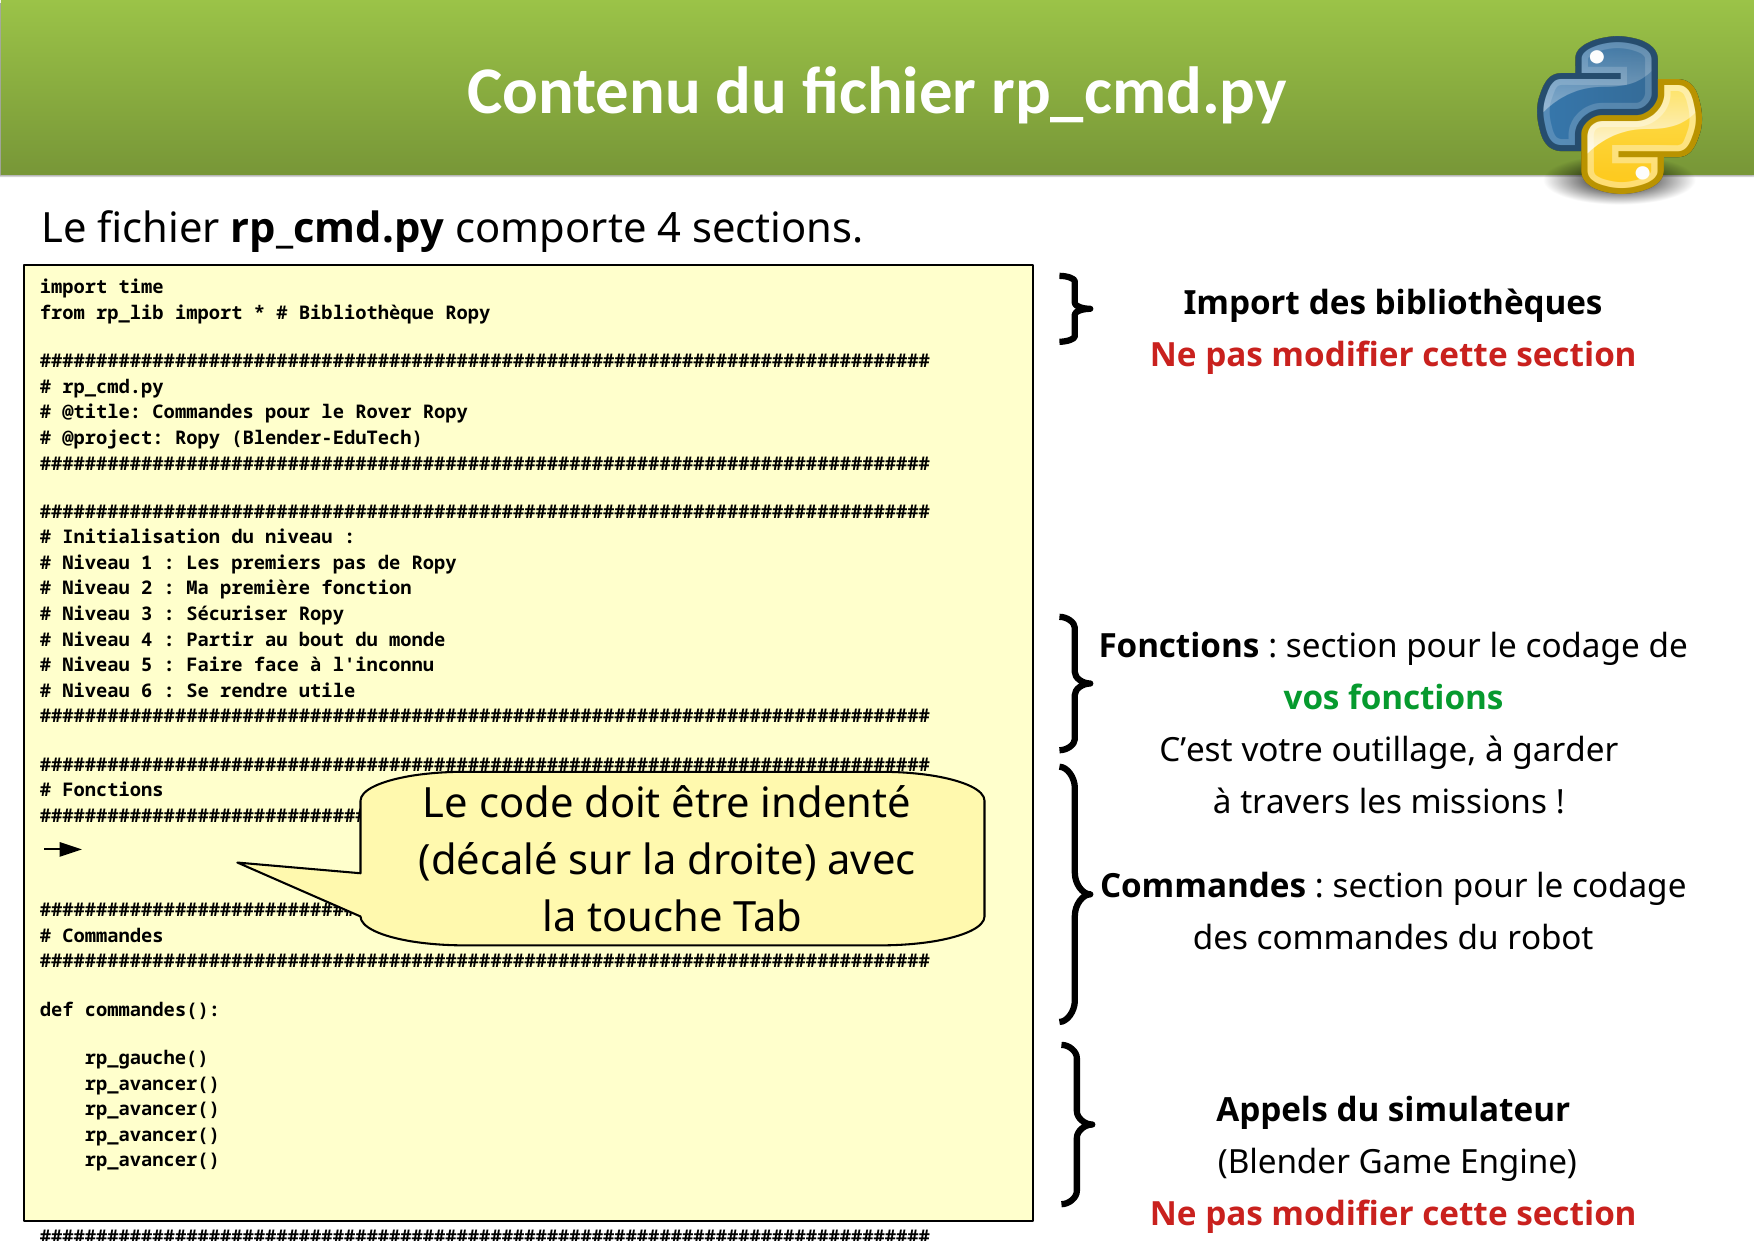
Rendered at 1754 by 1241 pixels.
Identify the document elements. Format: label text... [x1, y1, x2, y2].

text_box import time from rp_lib import * # Bibliothèque Ropy ############################################################################### # rp_cmd.py # @title: Commandes pour le Rover Ropy # @project: Ropy (Blender-EduTech) ############################################################################### ############################################################################### # Initialisation du niveau : # Niveau 1 : Les premiers pas de Ropy # Niveau 2 : Ma première fonction # Niveau 3 : Sécuriser Ropy # Niveau 4 : Partir au bout du monde # Niveau 5 : Faire face à l'inconnu # Niveau 6 : Se rendre utile ############################################################################### ############################################################################### # Fonctions ############################################################################### ############################################################################### # Commandes ############################################################################### def commandes(): rp_gauche() rp_avancer() rp_avancer() rp_avancer() rp_avancer() ############################################################################### # En: Externals calls << DONT CHANGE THIS SECTION >> # Fr: Appels externes << NE PAS MODIFIER CETTE SECTION >> ############################################################################### def cycle(): commandes() rp_fin() if __name__=='start': thread_cmd_start(cycle) if __name__=='stop': thread_cmd_stop() [24, 265, 1033, 1222]
picture [1526, 32, 1713, 209]
text_box Le code doit être indenté (décalé sur la droite) avec la touche Tab [237, 771, 985, 946]
text_box Fonctions : section pour le codage de vos fonctions C’est votre outillage, à garder à travers les missions ! [1082, 607, 1705, 776]
text_box Le fichier rp_cmd.py comporte 4 sections. [26, 190, 1674, 254]
text_box [42, 295, 910, 373]
text_box Appels du simulateur (Blender Game Engine) Ne pas modifier cette section [1082, 1072, 1705, 1216]
text_box Import des bibliothèques Ne pas modifier cette section [1089, 265, 1698, 366]
text_box Commandes : section pour le codage des commandes du robot [1082, 847, 1705, 941]
text_box Contenu du fichier rp_cmd.py [0, 0, 1754, 175]
